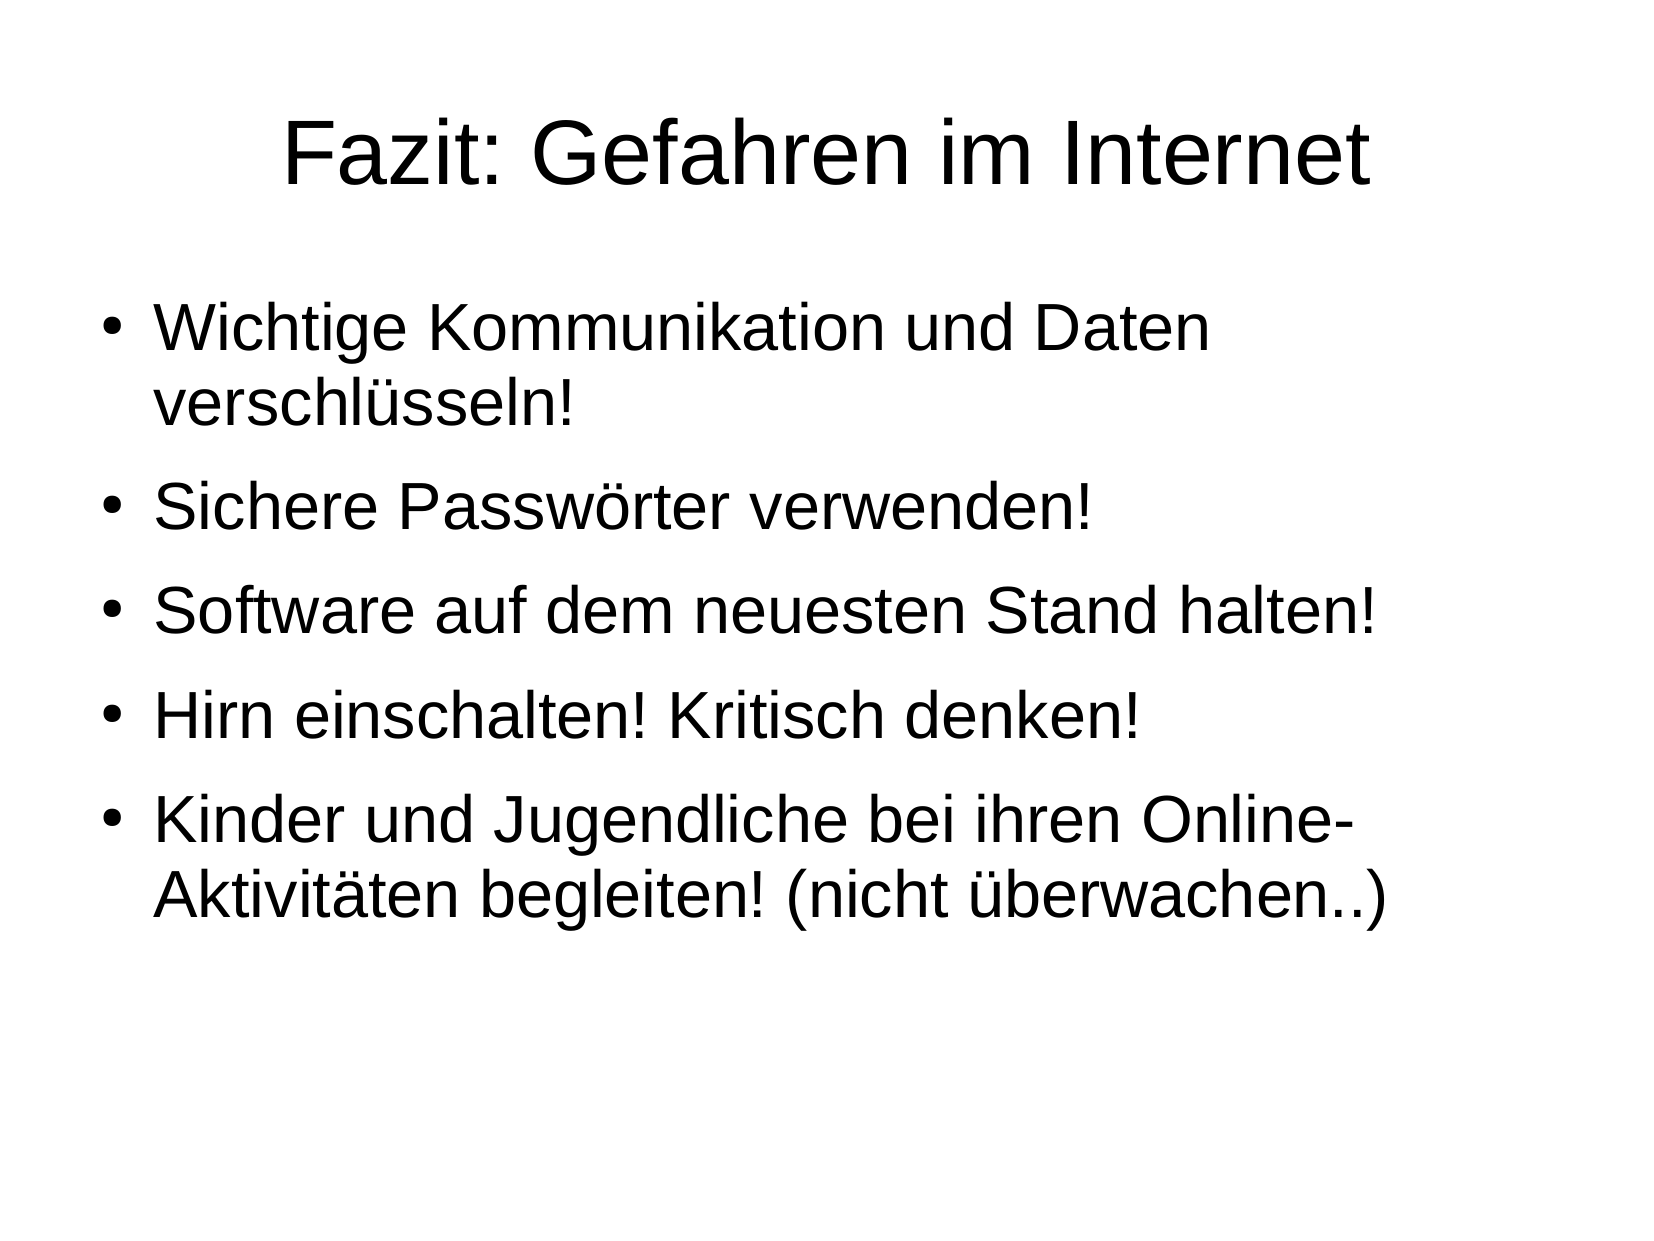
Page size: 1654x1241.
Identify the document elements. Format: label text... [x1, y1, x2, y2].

title Fazit: Gefahren im Internet [82, 49, 1571, 257]
list Wichtige Kommunikation und Daten verschlüsseln! Sichere Passwörter verwenden! Software auf dem neuesten Stand halten! Hirn einschalten! Kritisch denken! Kinder und Jugendliche bei ihren Online-Aktivitäten begleiten! (nicht überwachen..) [82, 290, 1571, 1010]
